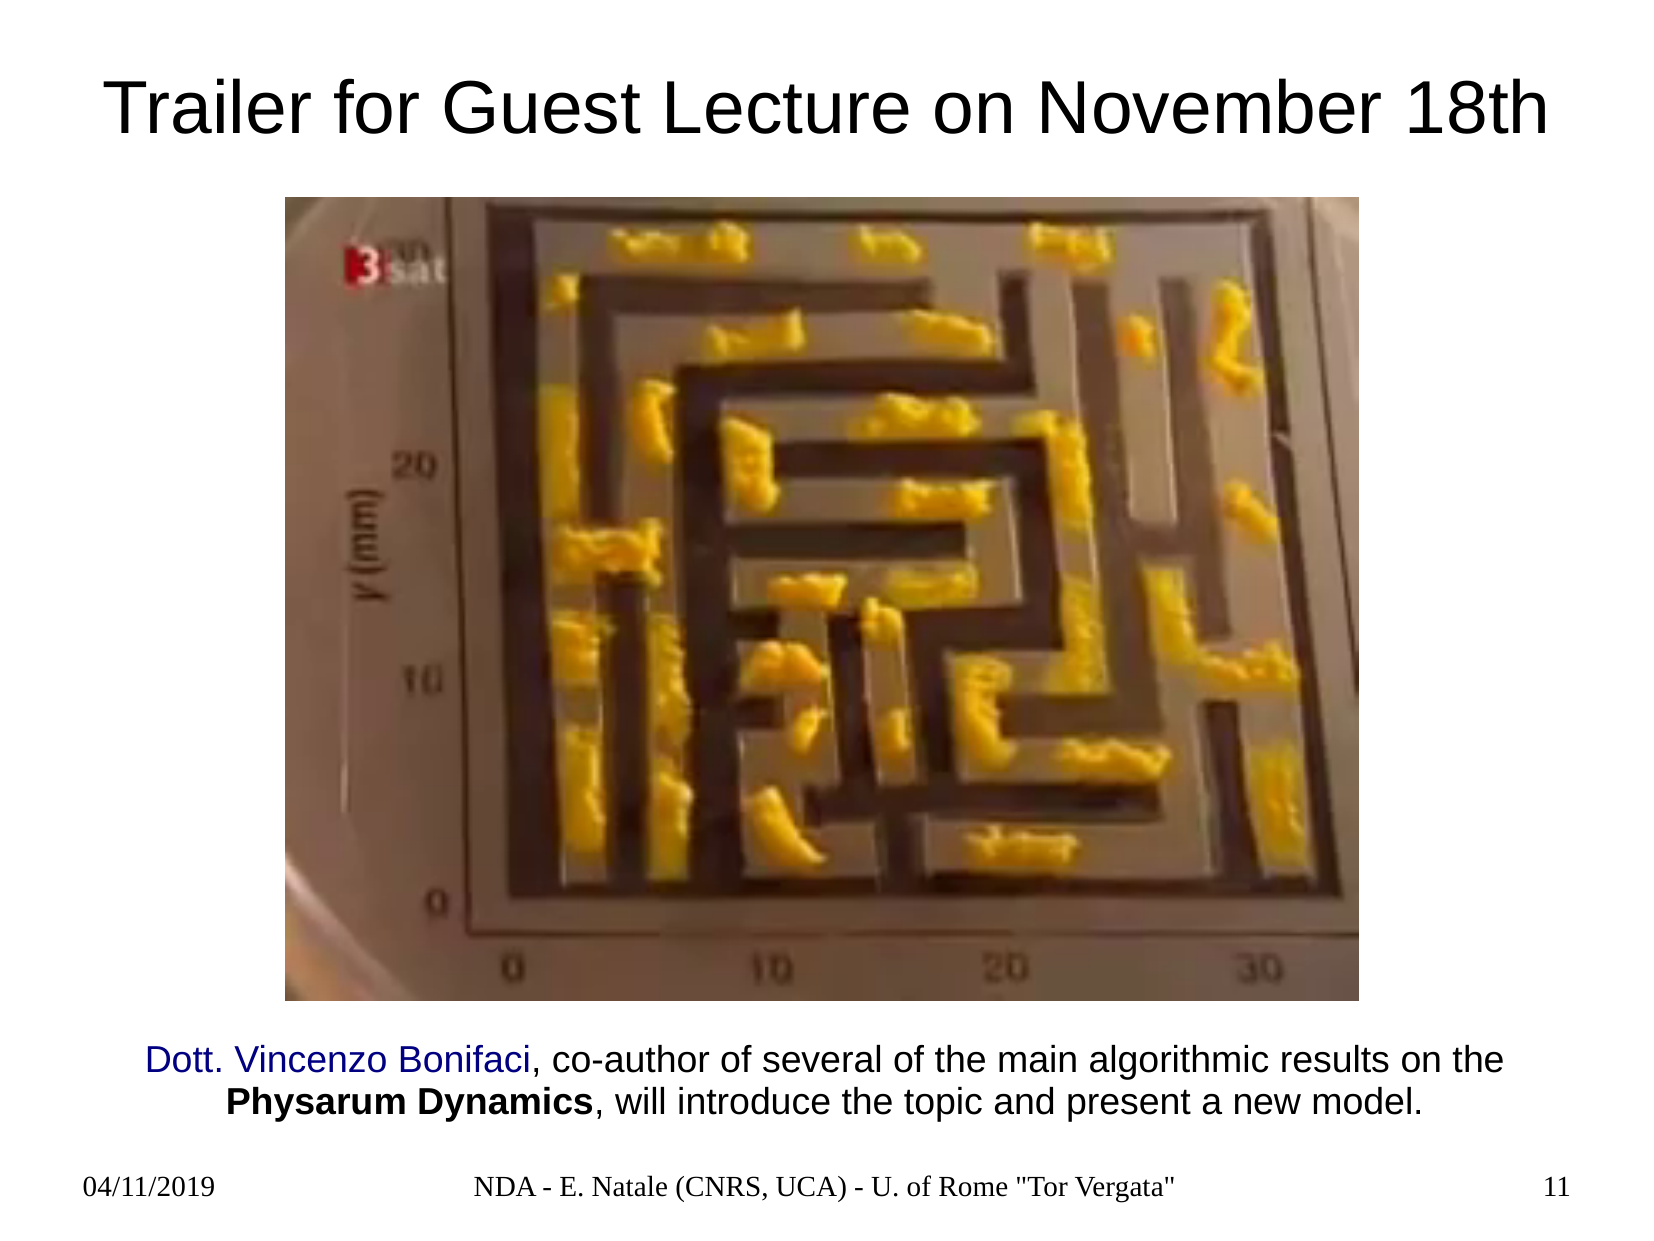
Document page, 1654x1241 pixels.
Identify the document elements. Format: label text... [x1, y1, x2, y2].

text_box [285, 196, 1360, 1002]
title Trailer for Guest Lecture on November 18th [82, 49, 1571, 165]
text_box Dott. Vincenzo Bonifaci, co-author of several of the main algorithmic results on the Physarum Dynamics, will introduce the topic and present a new model. [105, 1030, 1546, 1130]
